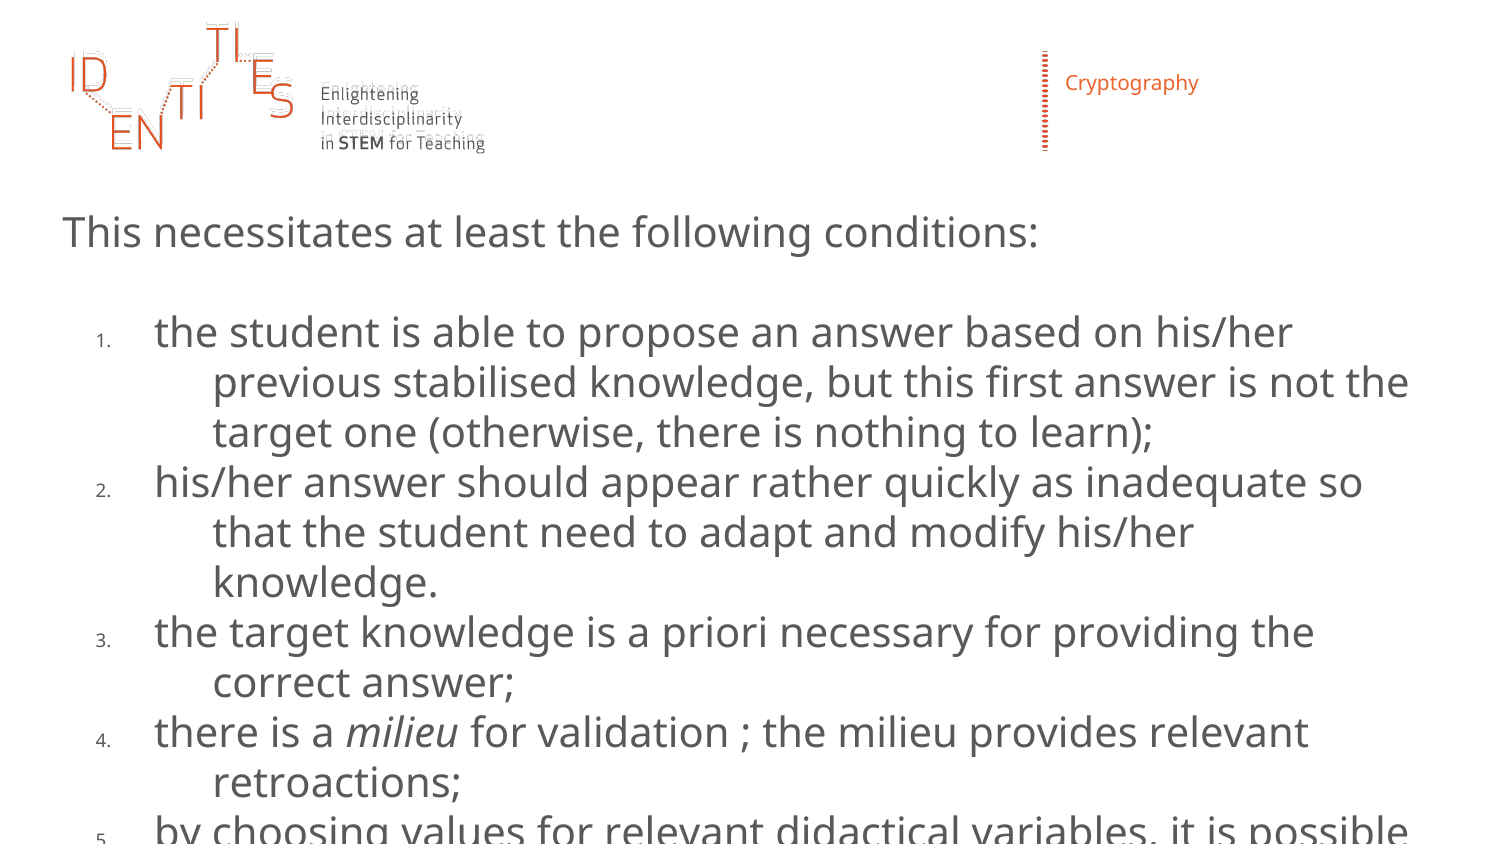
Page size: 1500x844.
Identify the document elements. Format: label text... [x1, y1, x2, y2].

text_box This necessitates at least the following conditions: the student is able to propose an answer based on his/her previous stabilised knowledge, but this first answer is not the target one (otherwise, there is nothing to learn); his/her answer should appear rather quickly as inadequate so that the student need to adapt and modify his/her knowledge. the target knowledge is a priori necessary for providing the correct answer; there is a milieu for validation ; the milieu provides relevant retroactions; by choosing values for relevant didactical variables, it is possible to generate different didactical situations relying on this problem. [47, 198, 1443, 810]
picture [1042, 51, 1051, 151]
text_box Cryptography [1050, 61, 1472, 168]
picture [71, 18, 485, 157]
